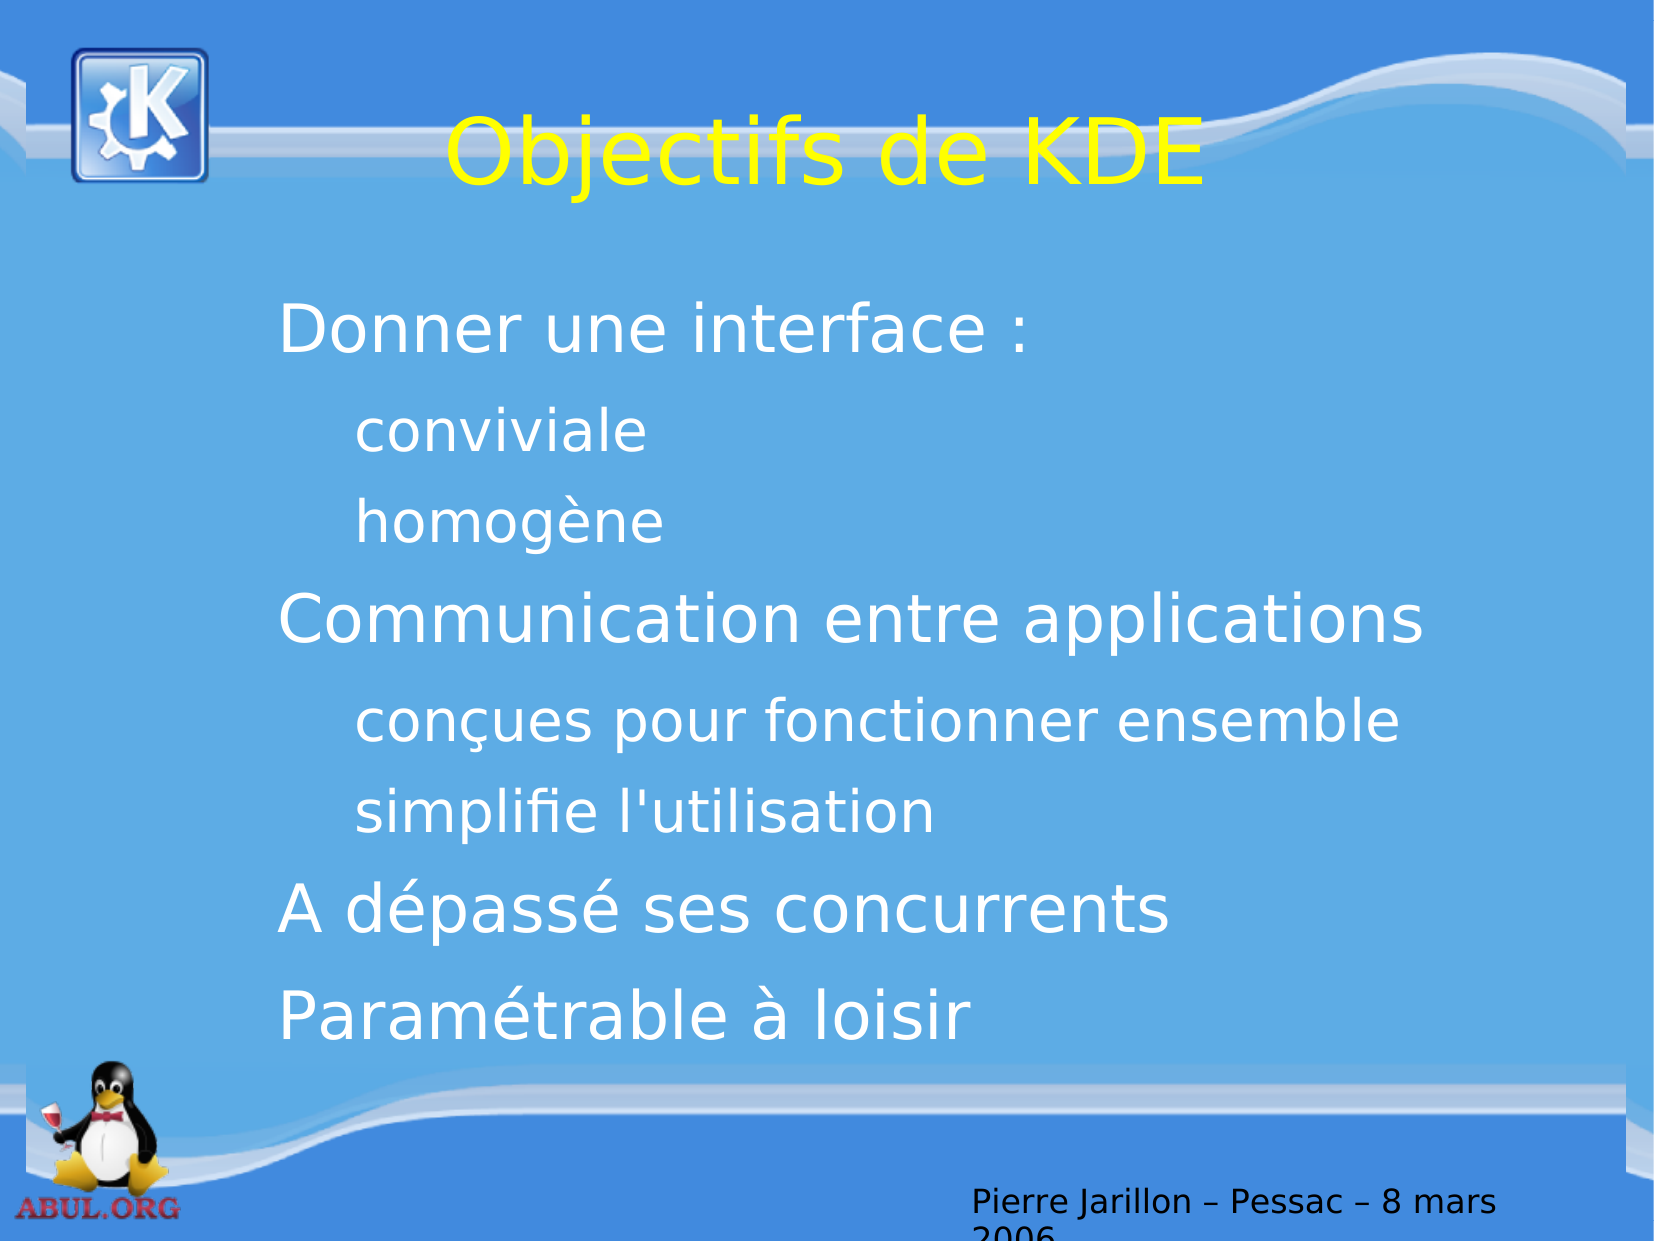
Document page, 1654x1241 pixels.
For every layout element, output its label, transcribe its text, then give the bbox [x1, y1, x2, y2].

list Donner une interface : conviviale homogène Communication entre applications conçues pour fonctionner ensemble simplifie l'utilisation A dépassé ses concurrents Paramétrable à loisir [259, 290, 1565, 1109]
title Objectifs de KDE [82, 49, 1571, 257]
picture [1030, 1229, 1040, 1241]
picture [1019, 1229, 1029, 1241]
picture [1009, 1229, 1017, 1241]
picture [985, 1229, 996, 1241]
text_box Pierre Jarillon – Pessac – 8 mars 2006 [956, 1175, 1607, 1229]
picture [0, 0, 1654, 1241]
picture [998, 1229, 1008, 1241]
